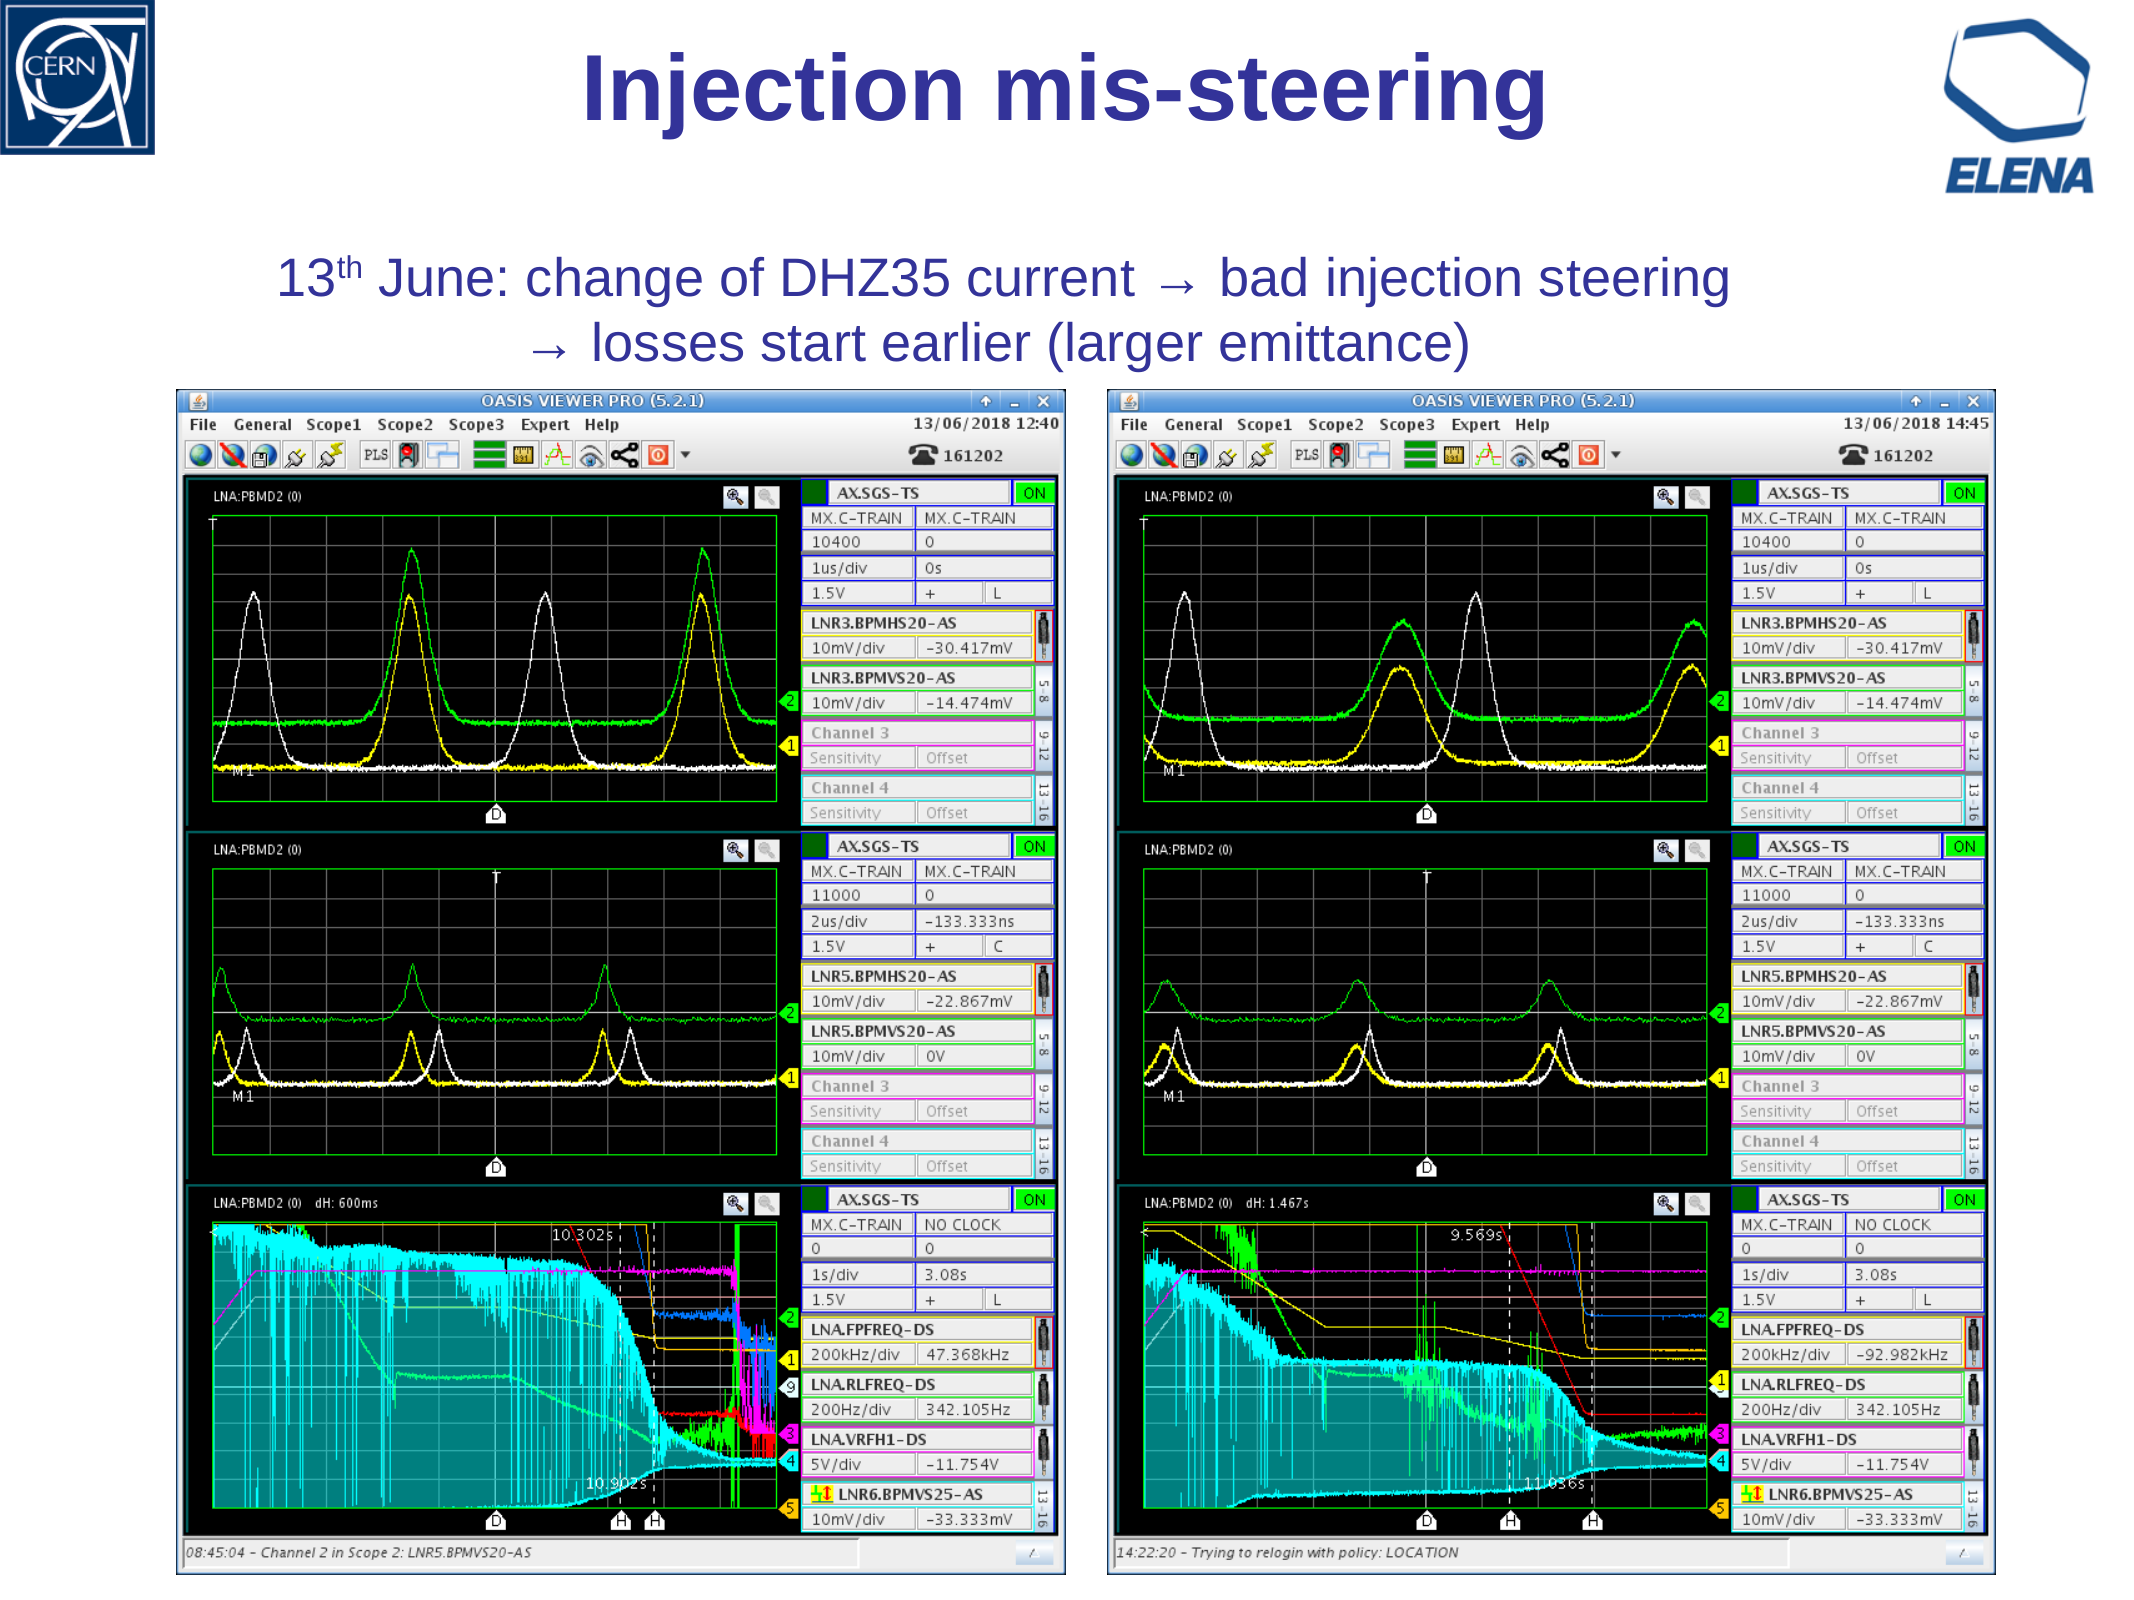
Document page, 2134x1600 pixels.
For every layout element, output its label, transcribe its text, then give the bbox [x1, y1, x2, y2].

picture [1107, 389, 1996, 1575]
picture [0, 0, 155, 155]
title Injection mis-steering [208, 10, 1924, 156]
text_box 13th June: change of DHZ35 current → bad injection steering → losses start earlier (larger emittance) [210, 235, 1801, 380]
picture [176, 389, 1066, 1576]
picture [1924, 10, 2117, 206]
